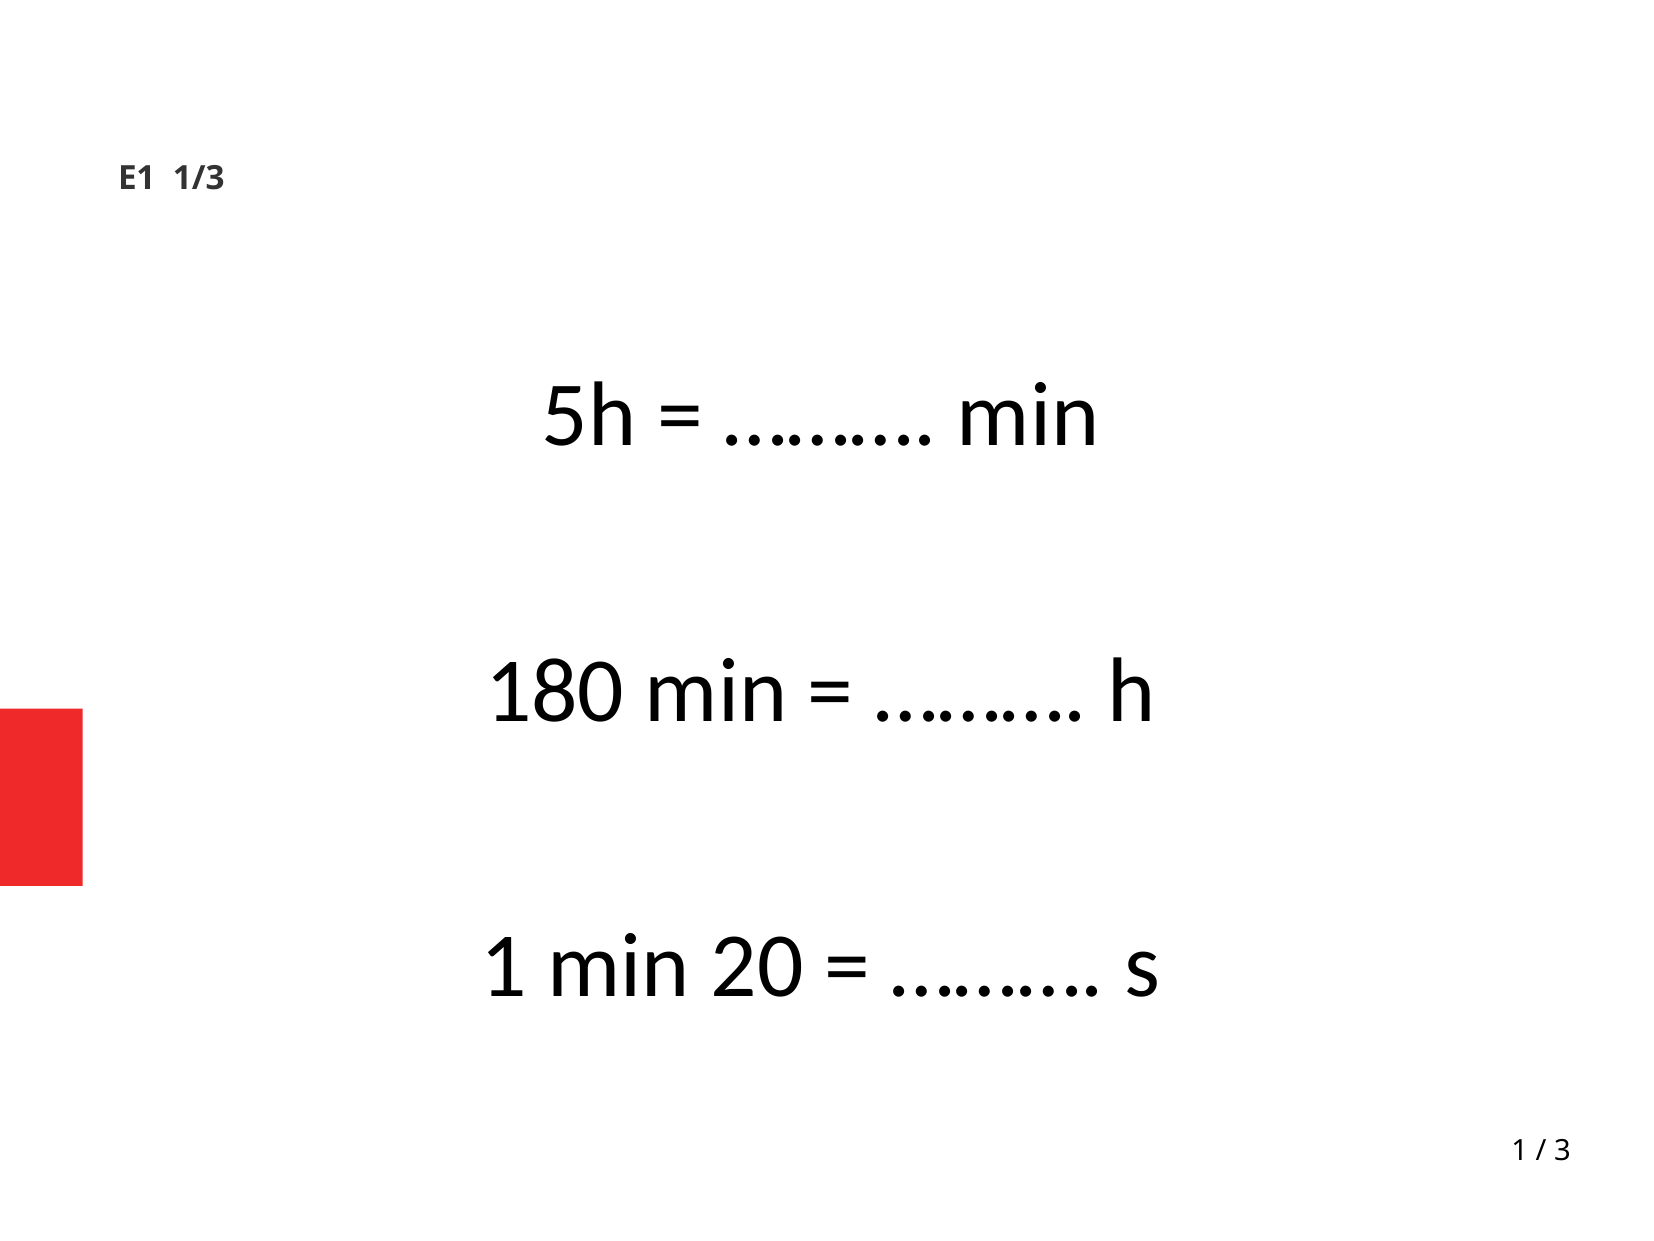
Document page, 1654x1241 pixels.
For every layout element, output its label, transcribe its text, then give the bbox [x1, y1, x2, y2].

subtitle 5h = ………. min 180 min = ………. h 1 min 20 = ………. s [118, 316, 1524, 1173]
title E1 1/3 [118, 59, 1524, 296]
